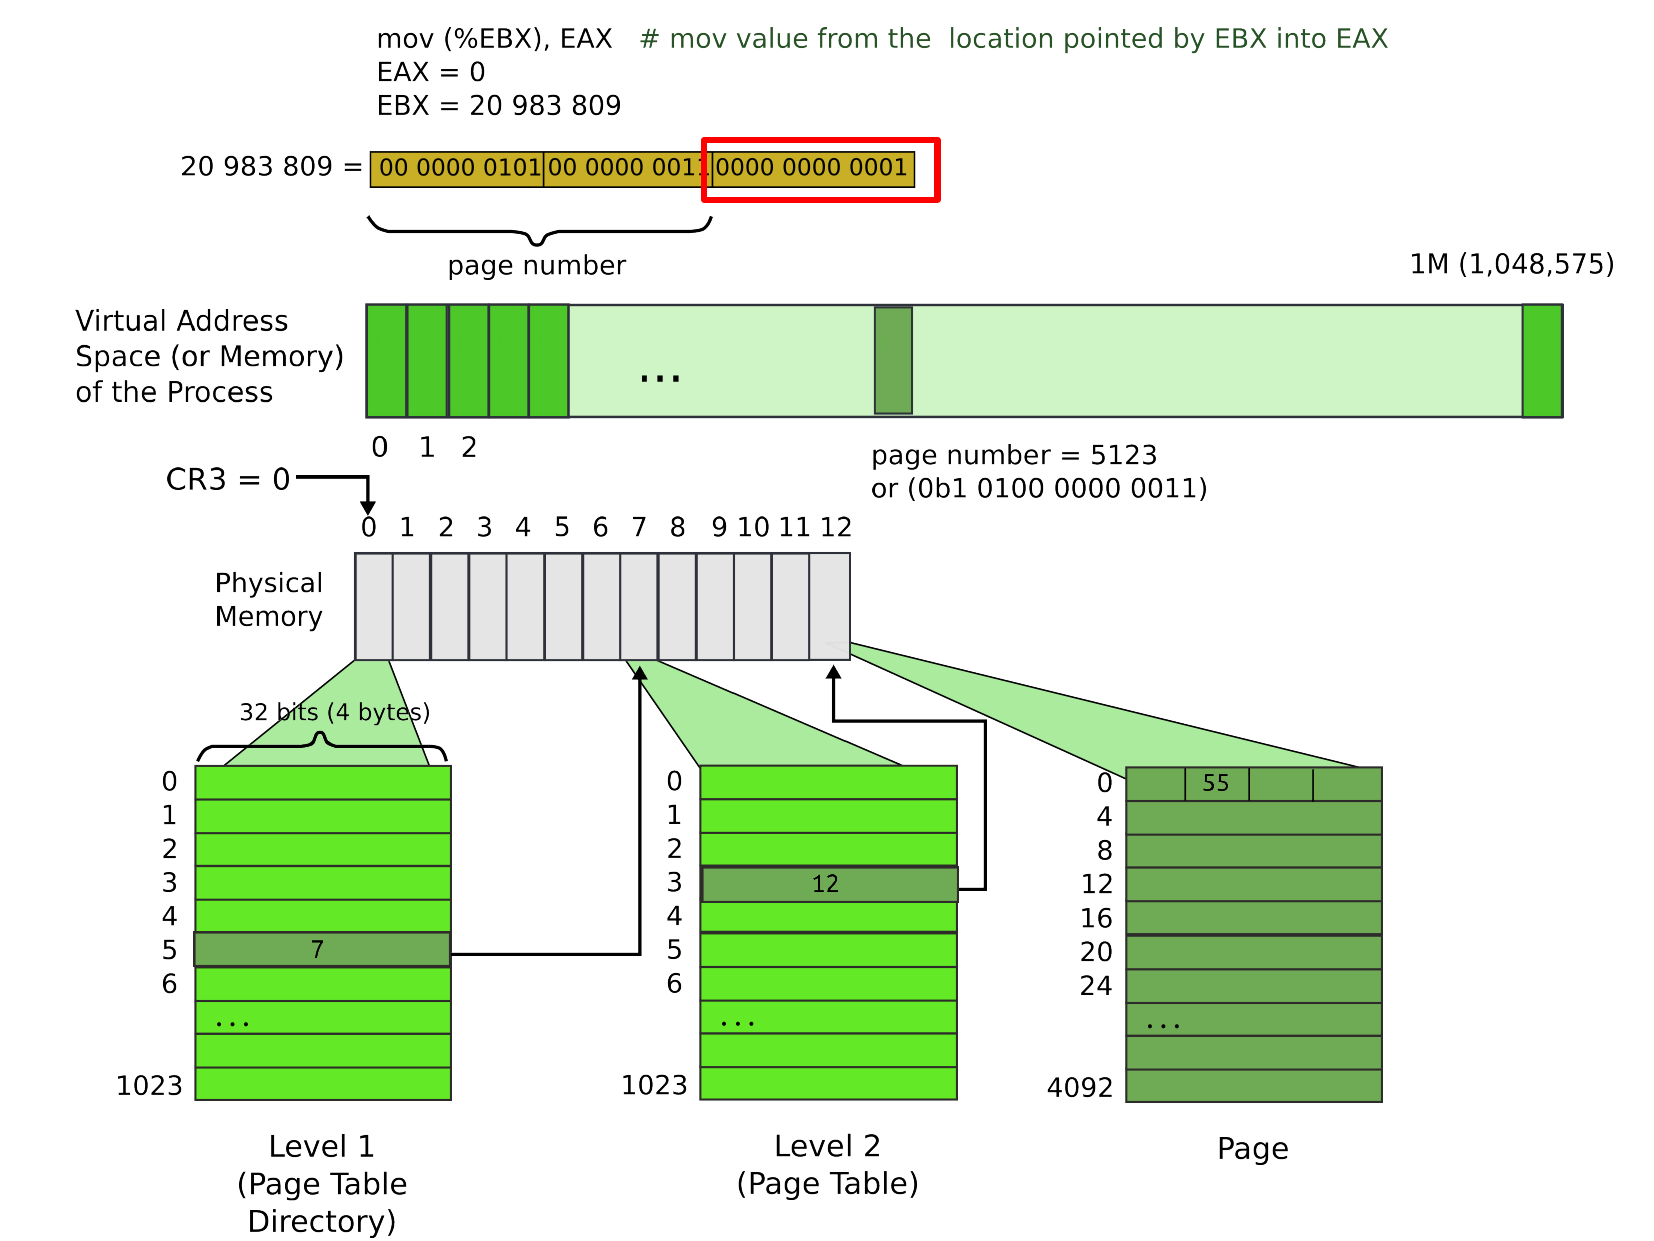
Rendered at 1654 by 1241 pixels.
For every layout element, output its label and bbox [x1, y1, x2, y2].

picture [118, 475, 1383, 1238]
picture [75, 298, 1564, 501]
picture [167, 467, 289, 490]
picture [707, 143, 934, 188]
picture [182, 27, 1388, 188]
picture [366, 215, 713, 280]
picture [1412, 252, 1613, 277]
